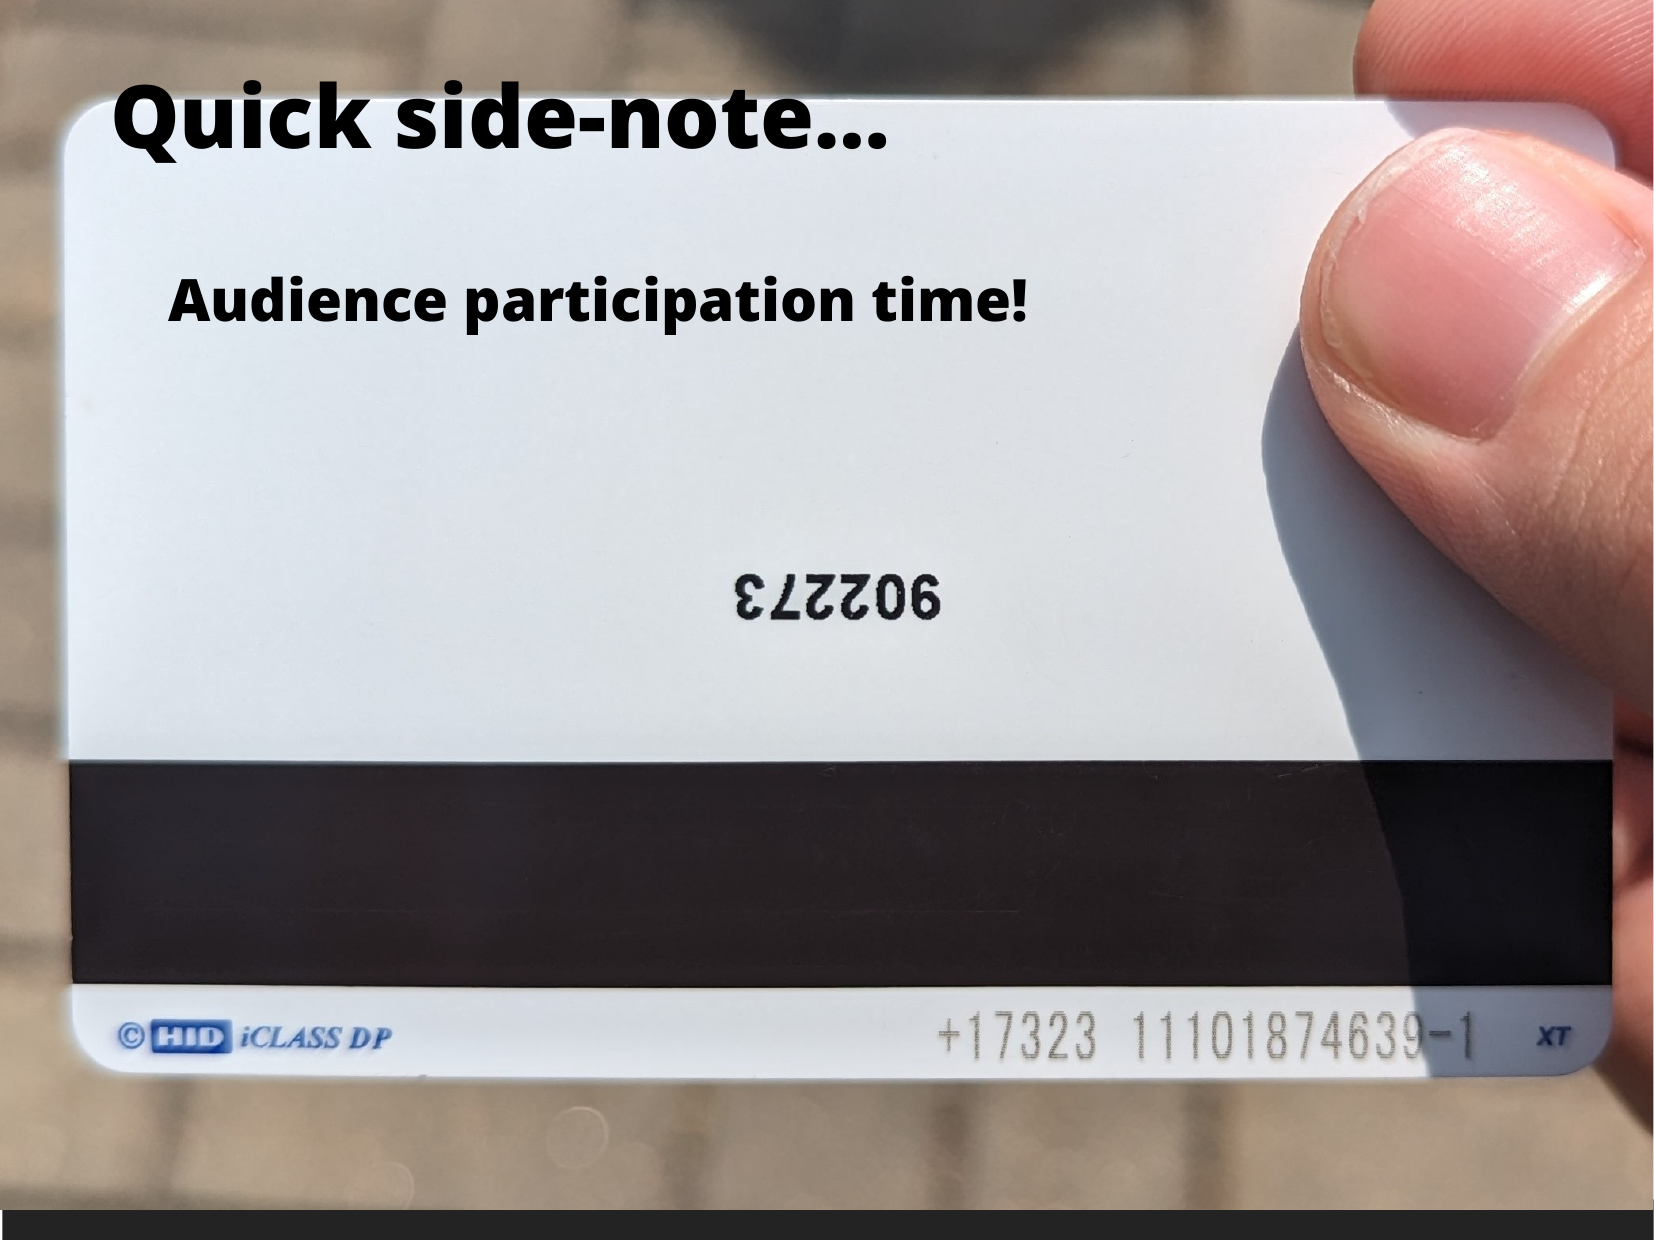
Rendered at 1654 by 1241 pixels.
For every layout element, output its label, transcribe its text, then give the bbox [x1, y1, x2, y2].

text_box Audience participation time! [153, 251, 931, 350]
picture [0, 0, 1654, 1241]
text_box Quick side-note… [95, 48, 826, 188]
